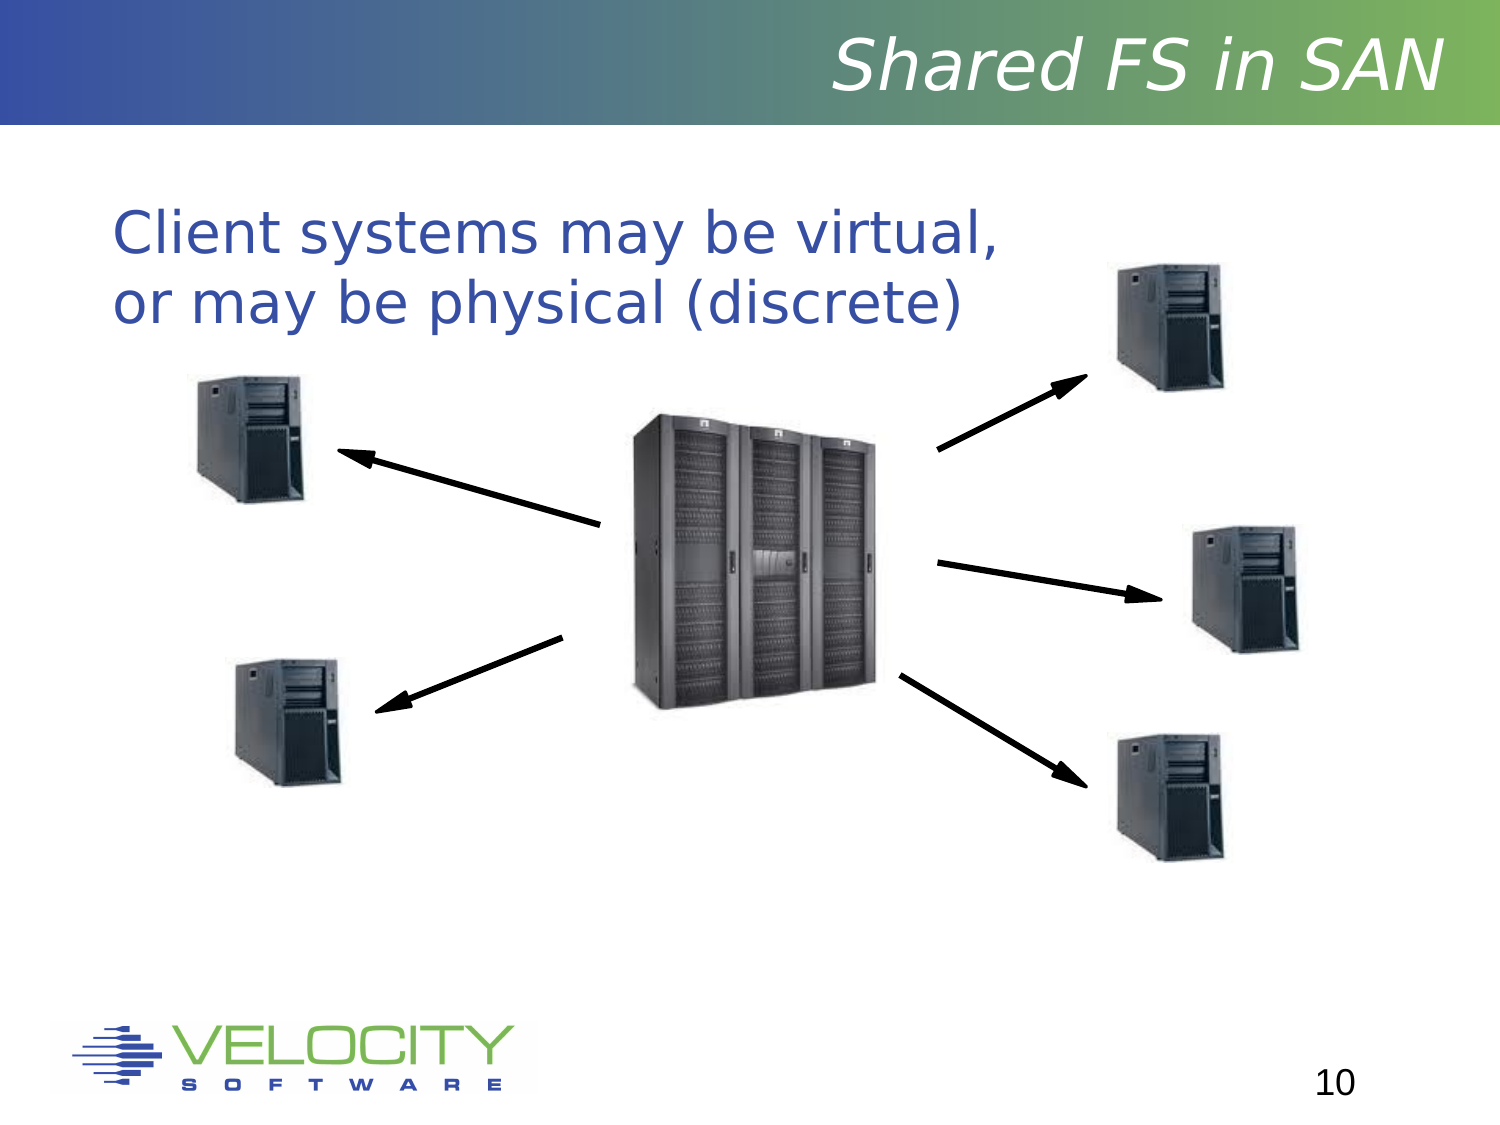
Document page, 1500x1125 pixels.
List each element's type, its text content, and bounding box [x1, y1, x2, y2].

title Shared FS in SAN [62, 12, 1463, 113]
picture [225, 657, 355, 788]
picture [1182, 524, 1313, 655]
picture [1107, 343, 1238, 393]
picture [187, 374, 318, 505]
picture [1107, 732, 1238, 863]
picture [587, 383, 929, 746]
list Client systems may be virtual, or may be physical (discrete) [70, 187, 1438, 343]
picture [50, 1021, 538, 1094]
